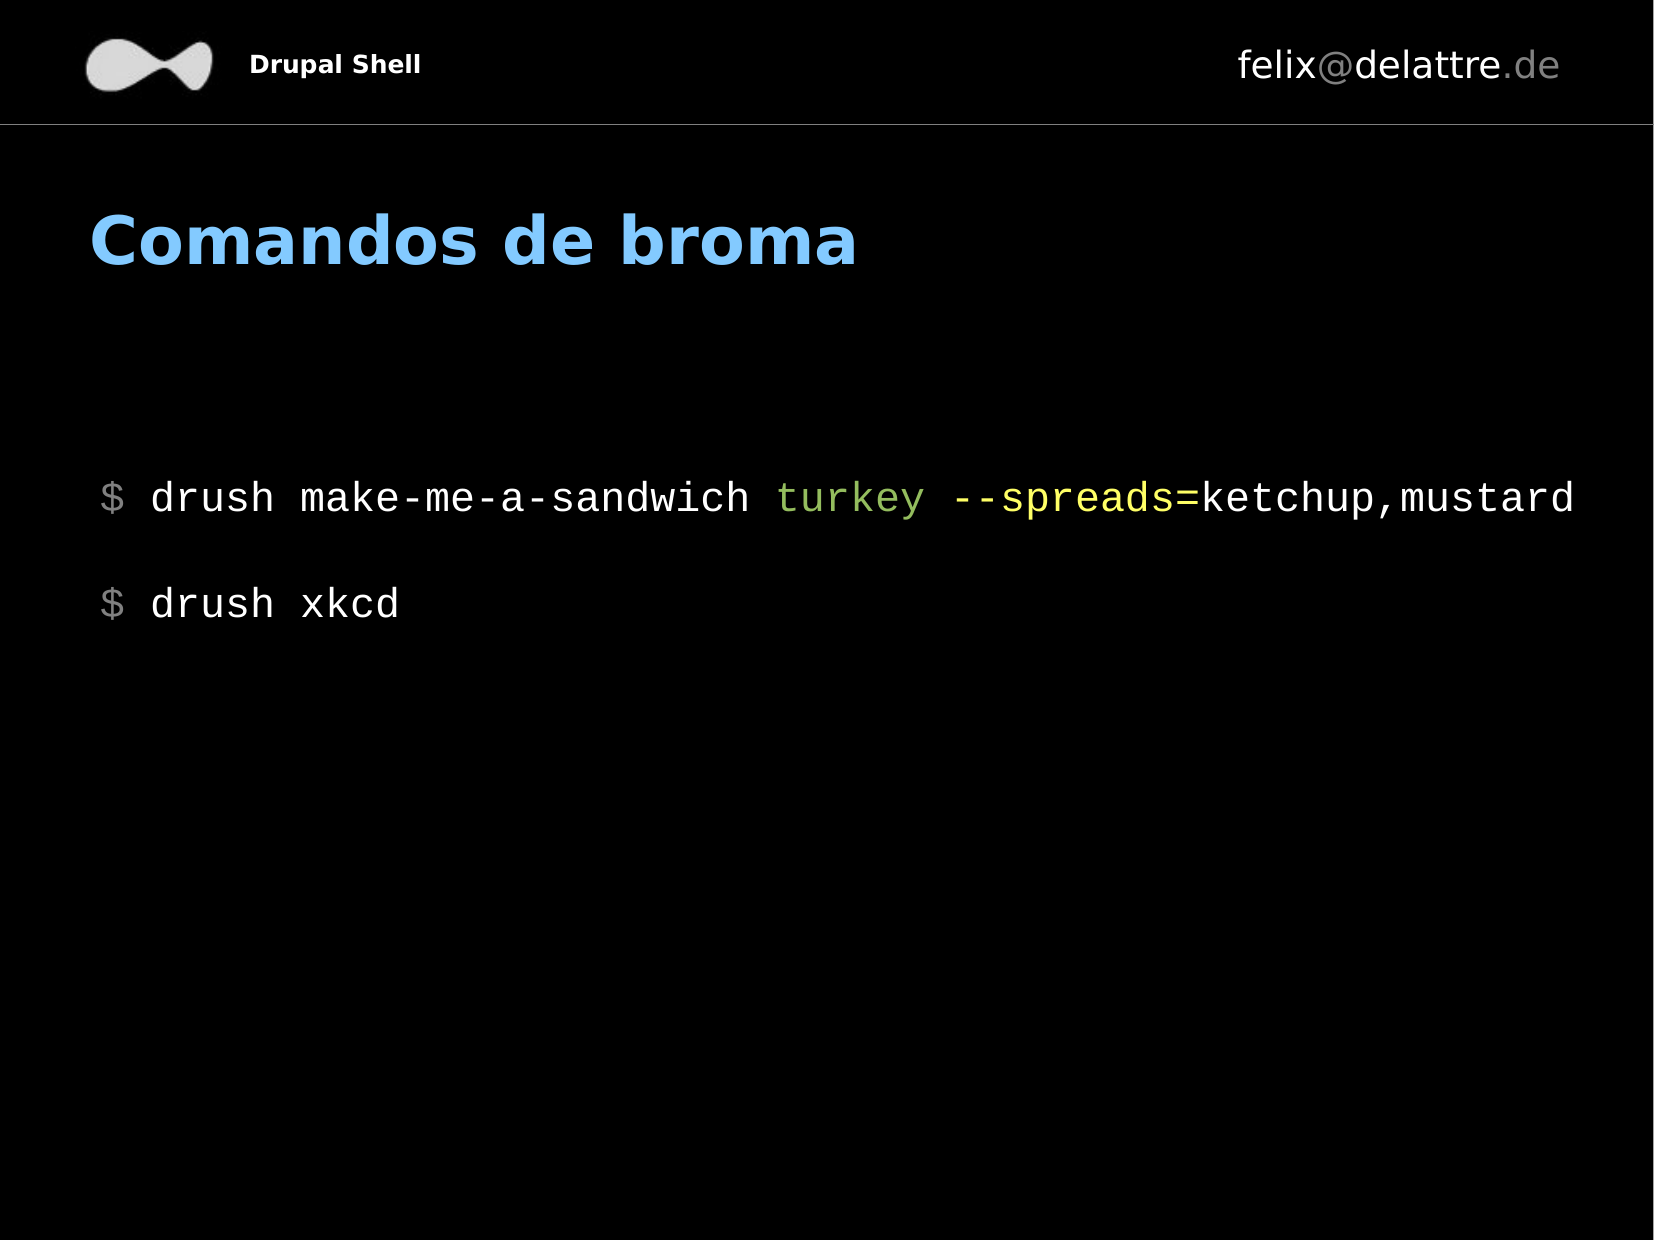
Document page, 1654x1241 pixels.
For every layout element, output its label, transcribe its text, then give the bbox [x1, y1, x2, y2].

text_box $ drush make-me-a-sandwich turkey --spreads=ketchup,mustard [76, 460, 1654, 541]
picture [62, 31, 229, 104]
text_box Comandos de broma [75, 195, 876, 289]
text_box $ drush xkcd [76, 566, 1288, 647]
